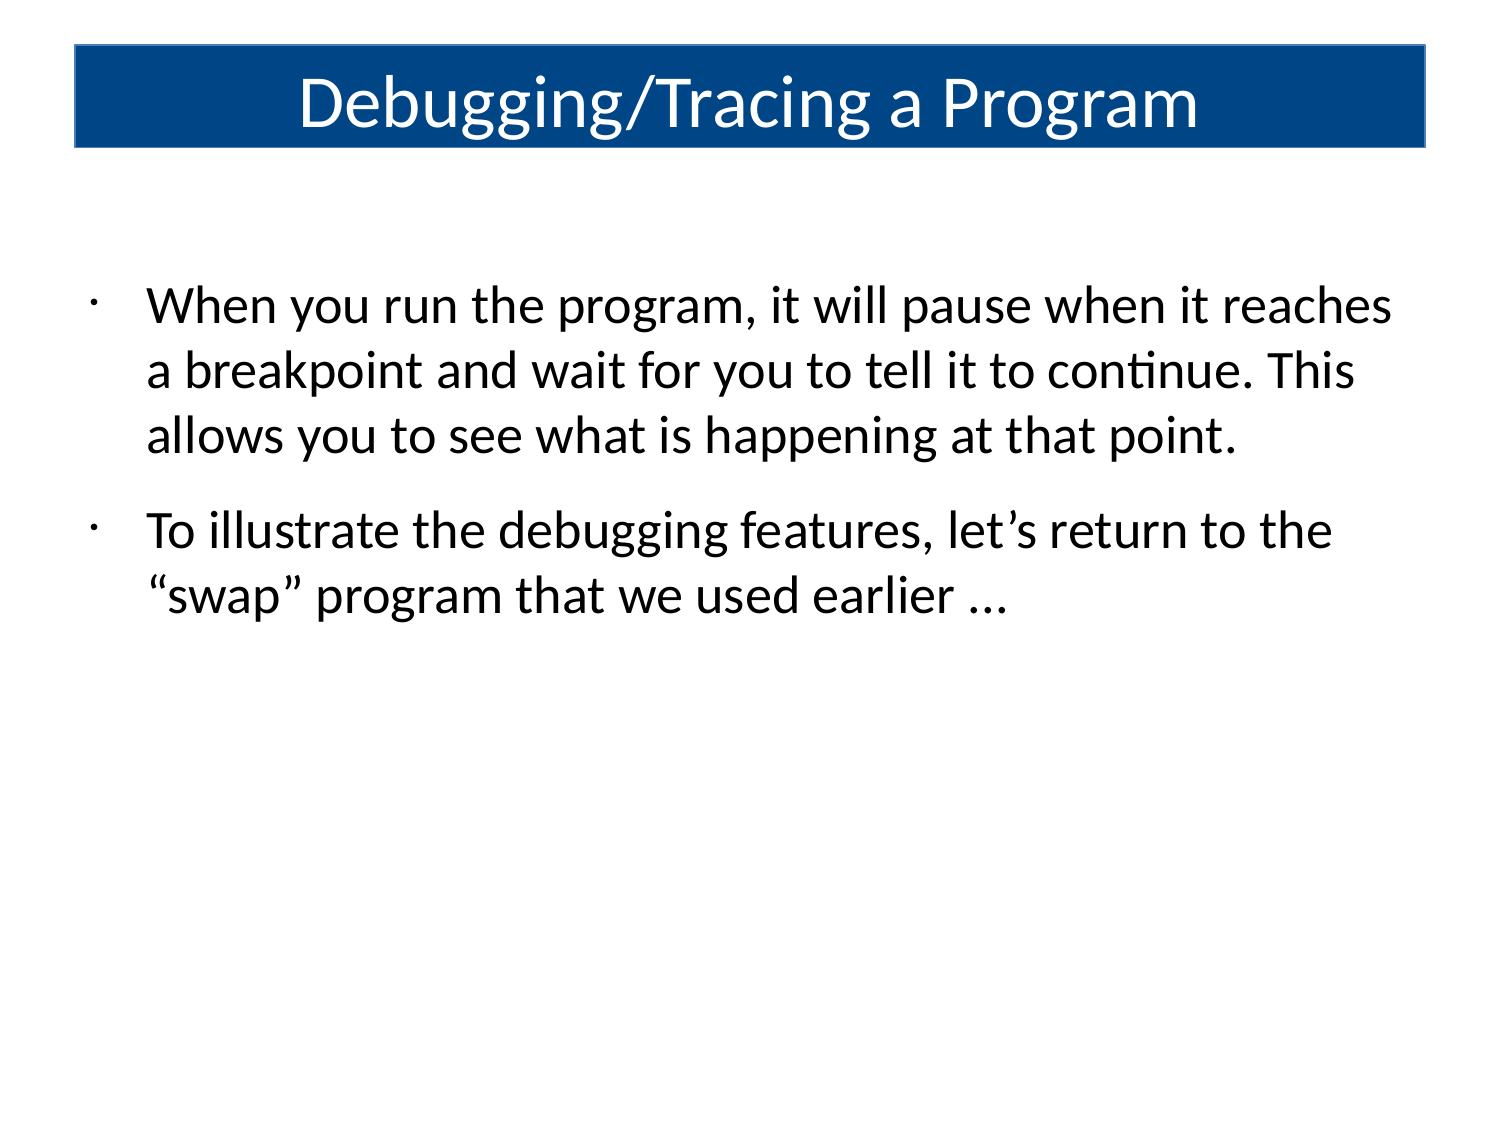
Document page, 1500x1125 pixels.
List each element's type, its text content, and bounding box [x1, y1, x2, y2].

title Debugging/Tracing a Program [75, 45, 1425, 148]
list When you run the program, it will pause when it reaches a breakpoint and wait for you to tell it to continue. This allows you to see what is happening at that point. To illustrate the debugging features, let’s return to the “swap” program that we used earlier ... [75, 262, 1425, 1005]
